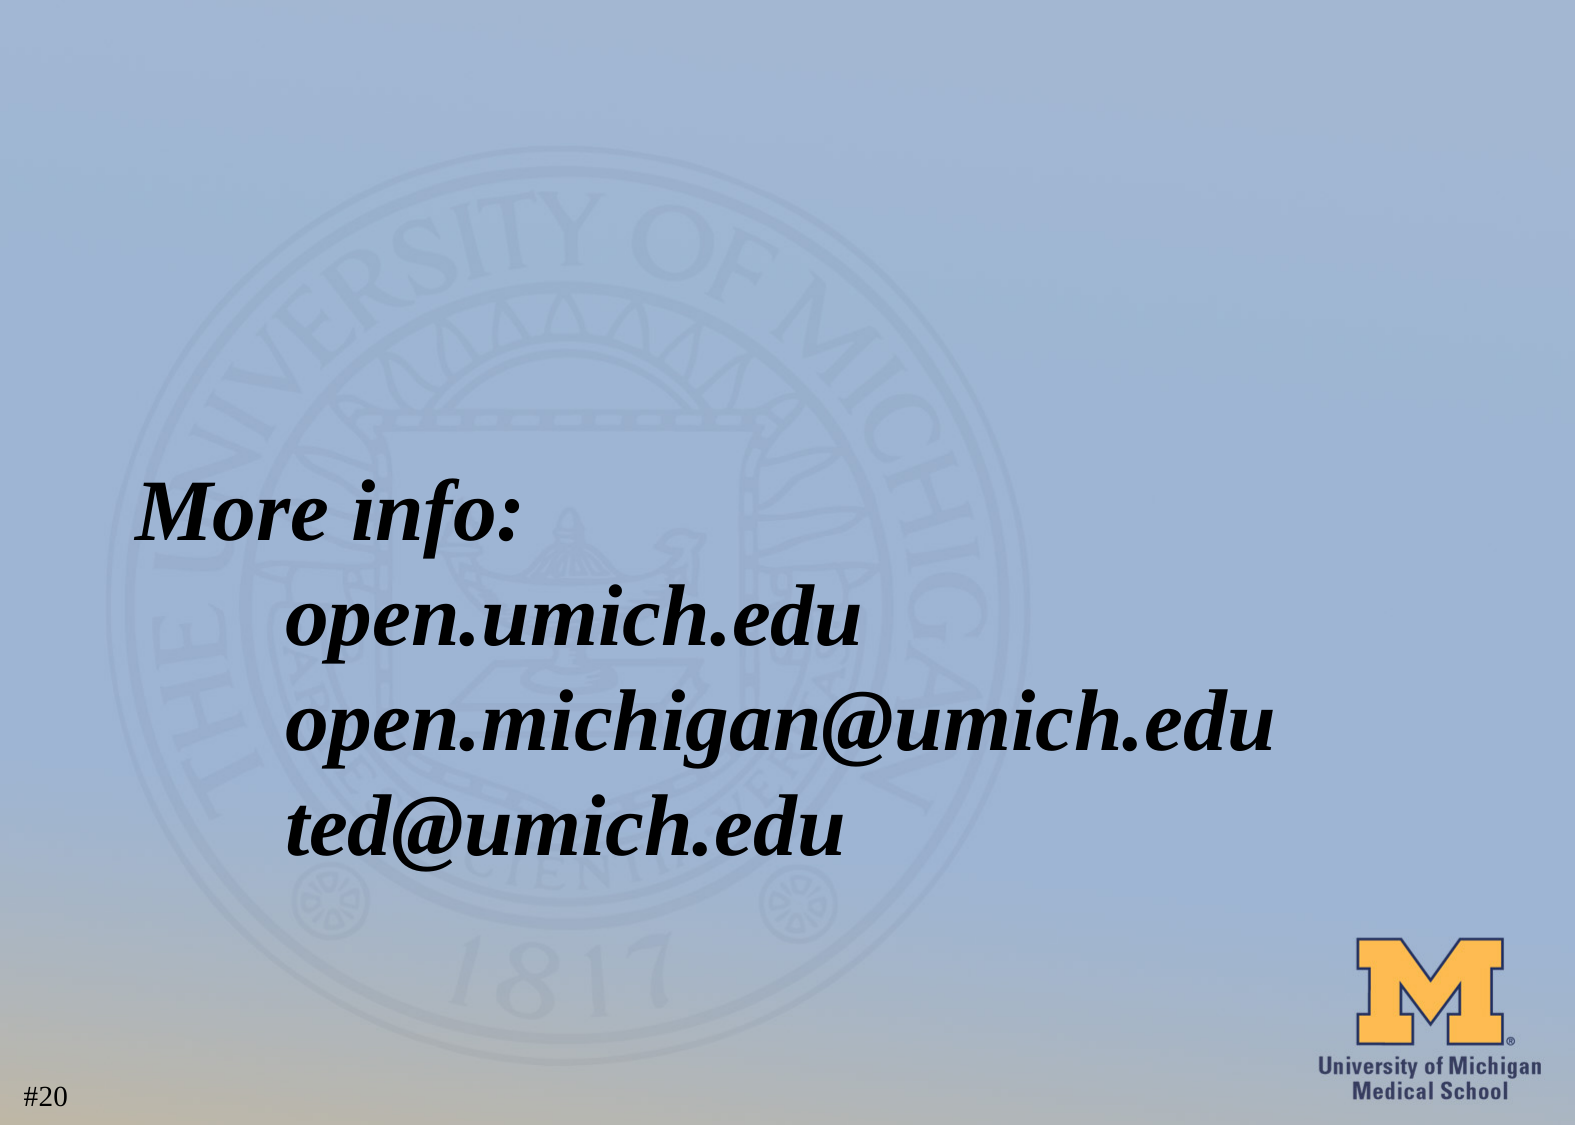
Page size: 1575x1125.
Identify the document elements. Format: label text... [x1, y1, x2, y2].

picture [0, 0, 1575, 1125]
title More info: open.umich.edu open.michigan@umich.edu ted@umich.edu [120, 445, 1459, 881]
